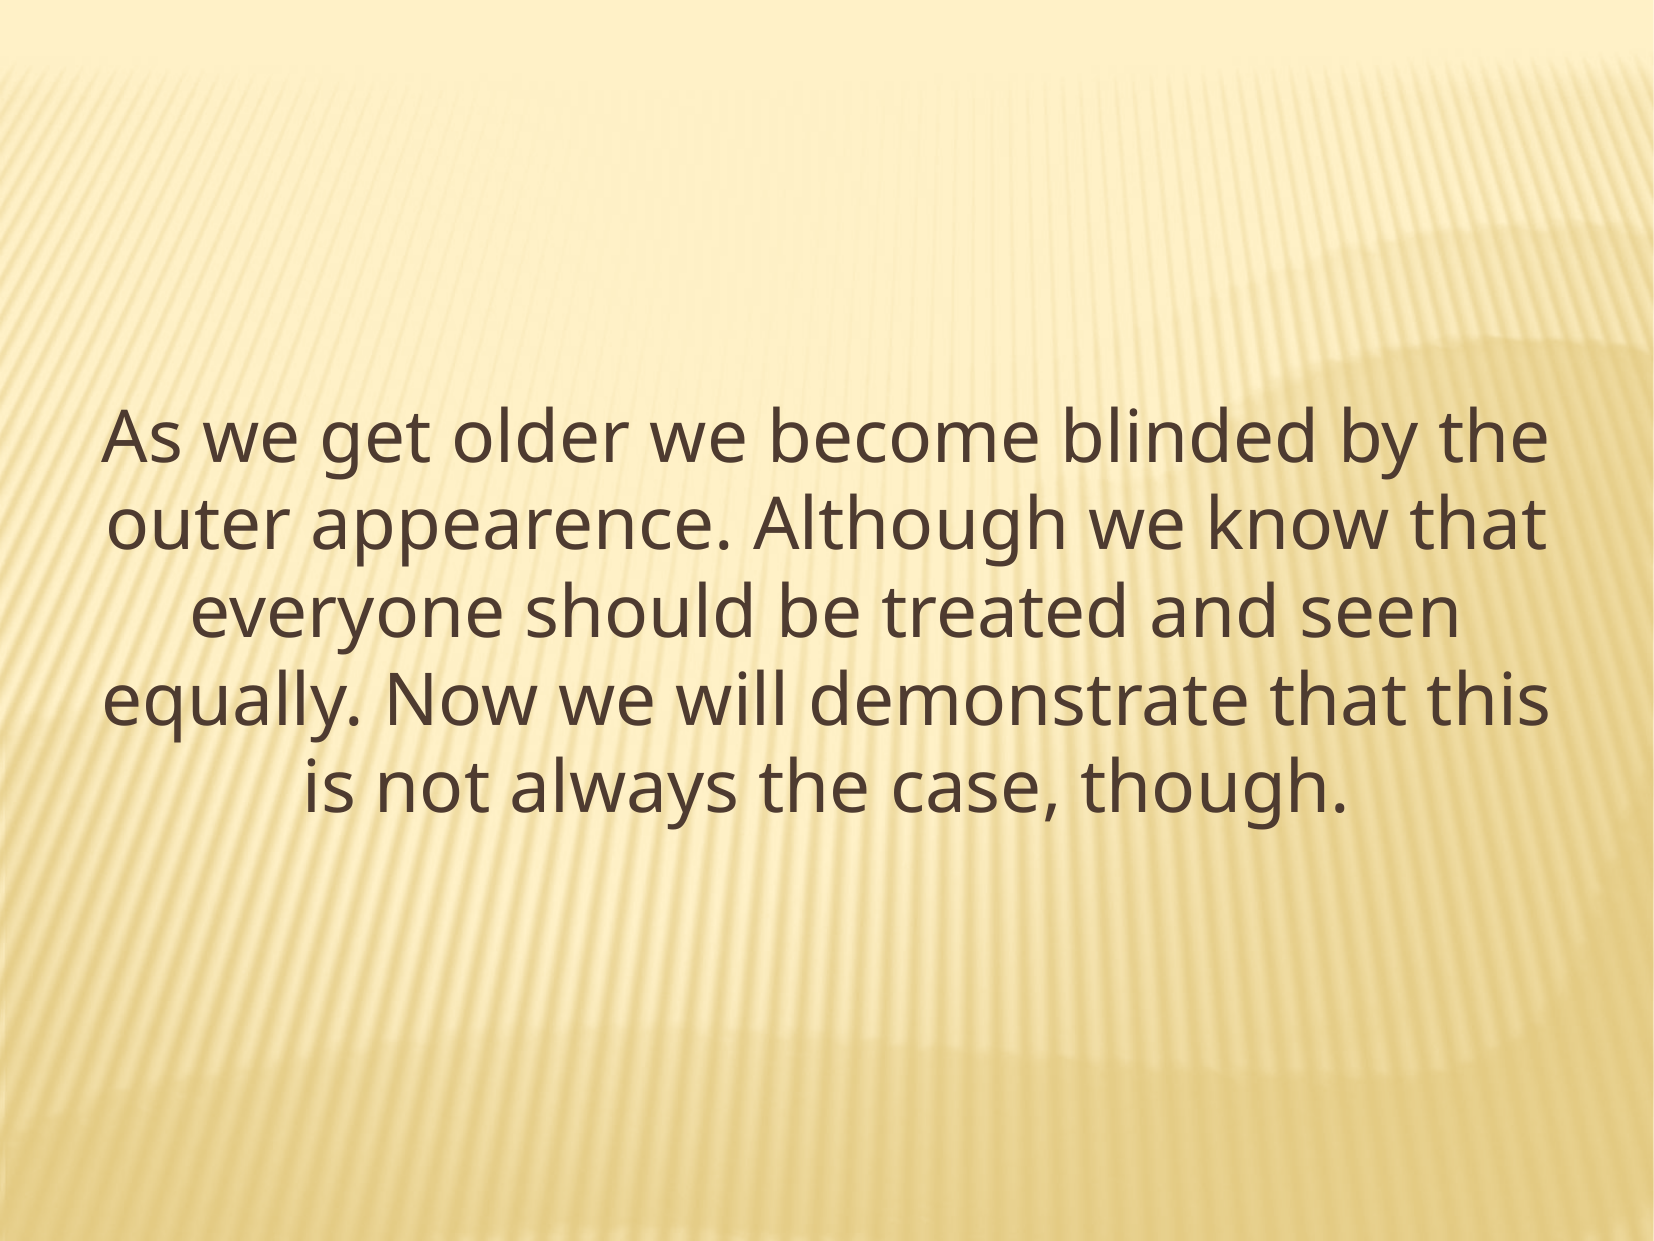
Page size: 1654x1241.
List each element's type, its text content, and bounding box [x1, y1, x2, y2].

subtitle As we get older we become blinded by the outer appearence. Although we know that everyone should be treated and seen equally. Now we will demonstrate that this is not always the case, though. [82, 206, 1571, 1011]
